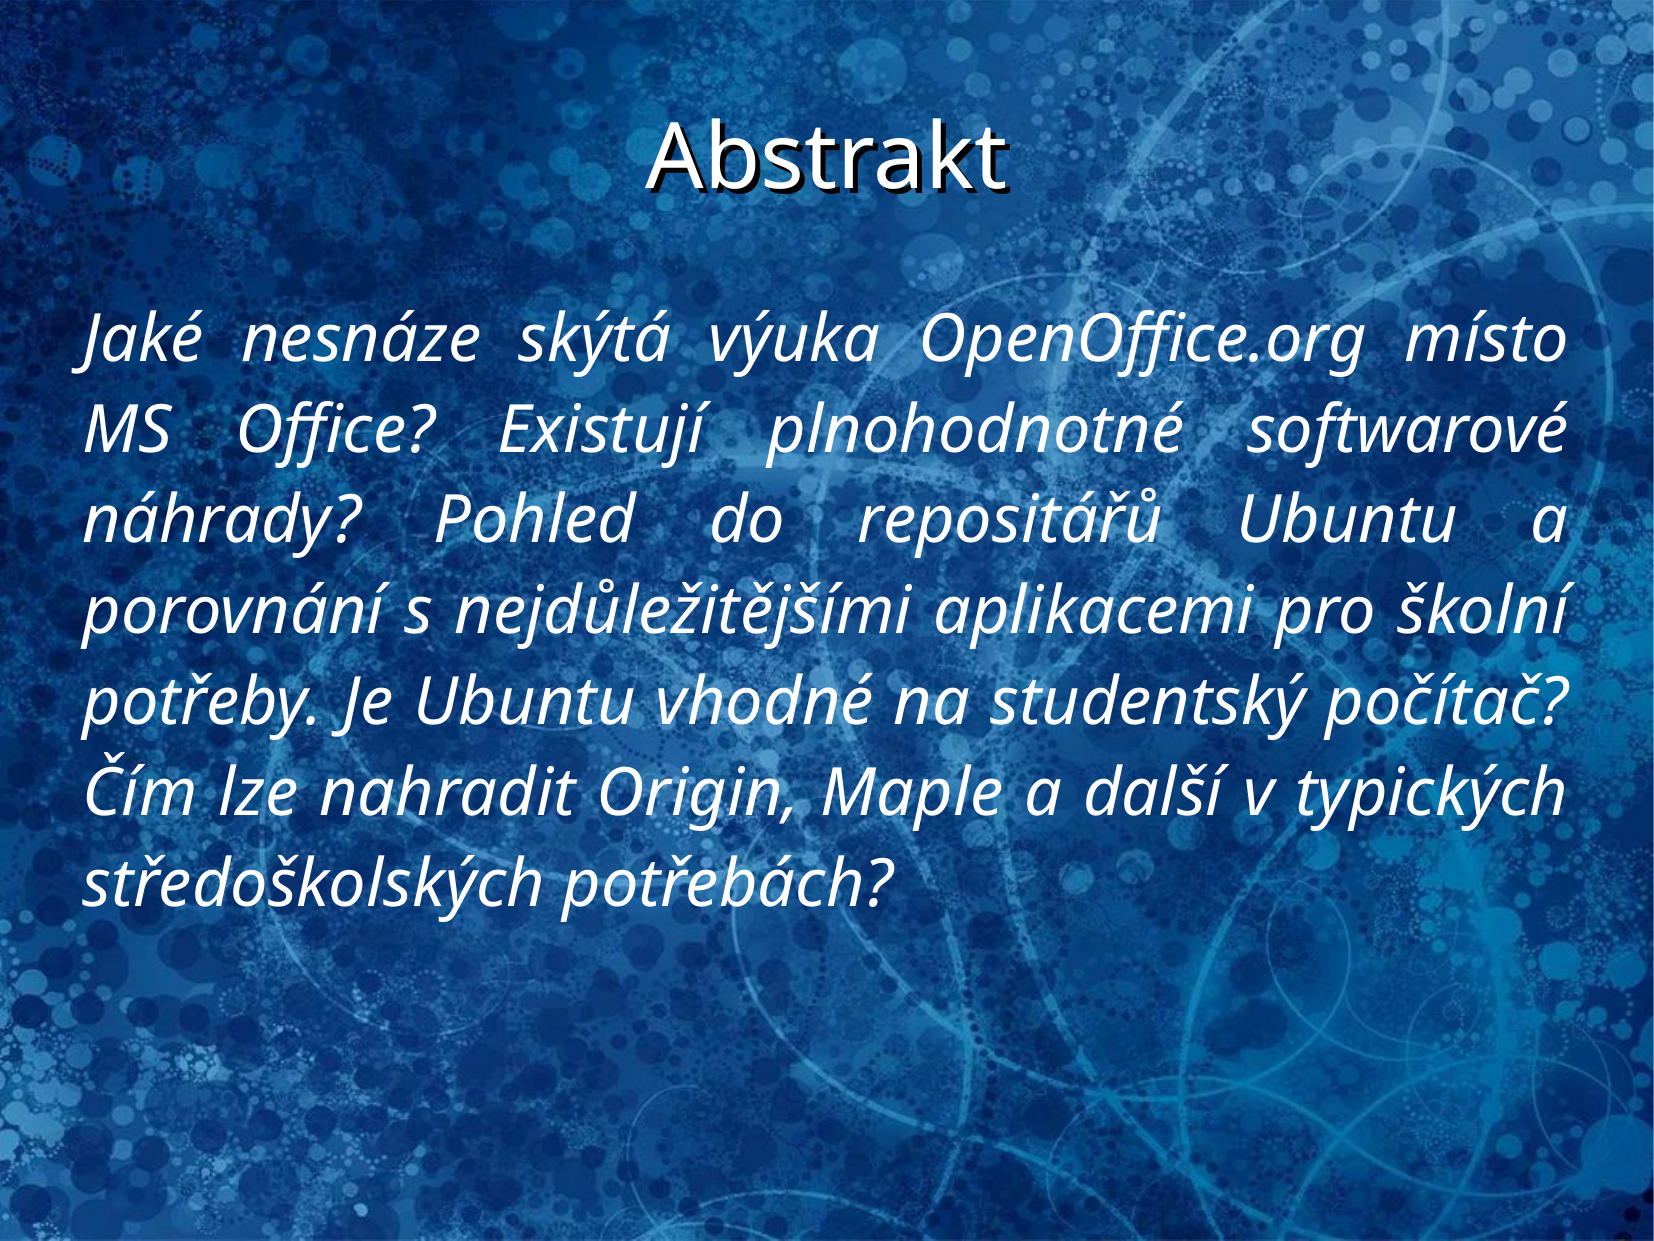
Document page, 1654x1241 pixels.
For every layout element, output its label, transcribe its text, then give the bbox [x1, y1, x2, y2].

list Jaké nesnáze skýtá výuka OpenOffice.org místo MS Office? Existují plnohodnotné softwarové náhrady? Pohled do repositářů Ubuntu a porovnání s nejdůležitějšími aplikacemi pro školní potřeby. Je Ubuntu vhodné na studentský počítač? Čím lze nahradit Origin, Maple a další v typických středoškolských potřebách? [82, 290, 1571, 1094]
title Abstrakt [82, 49, 1571, 257]
picture [0, 0, 1654, 1241]
